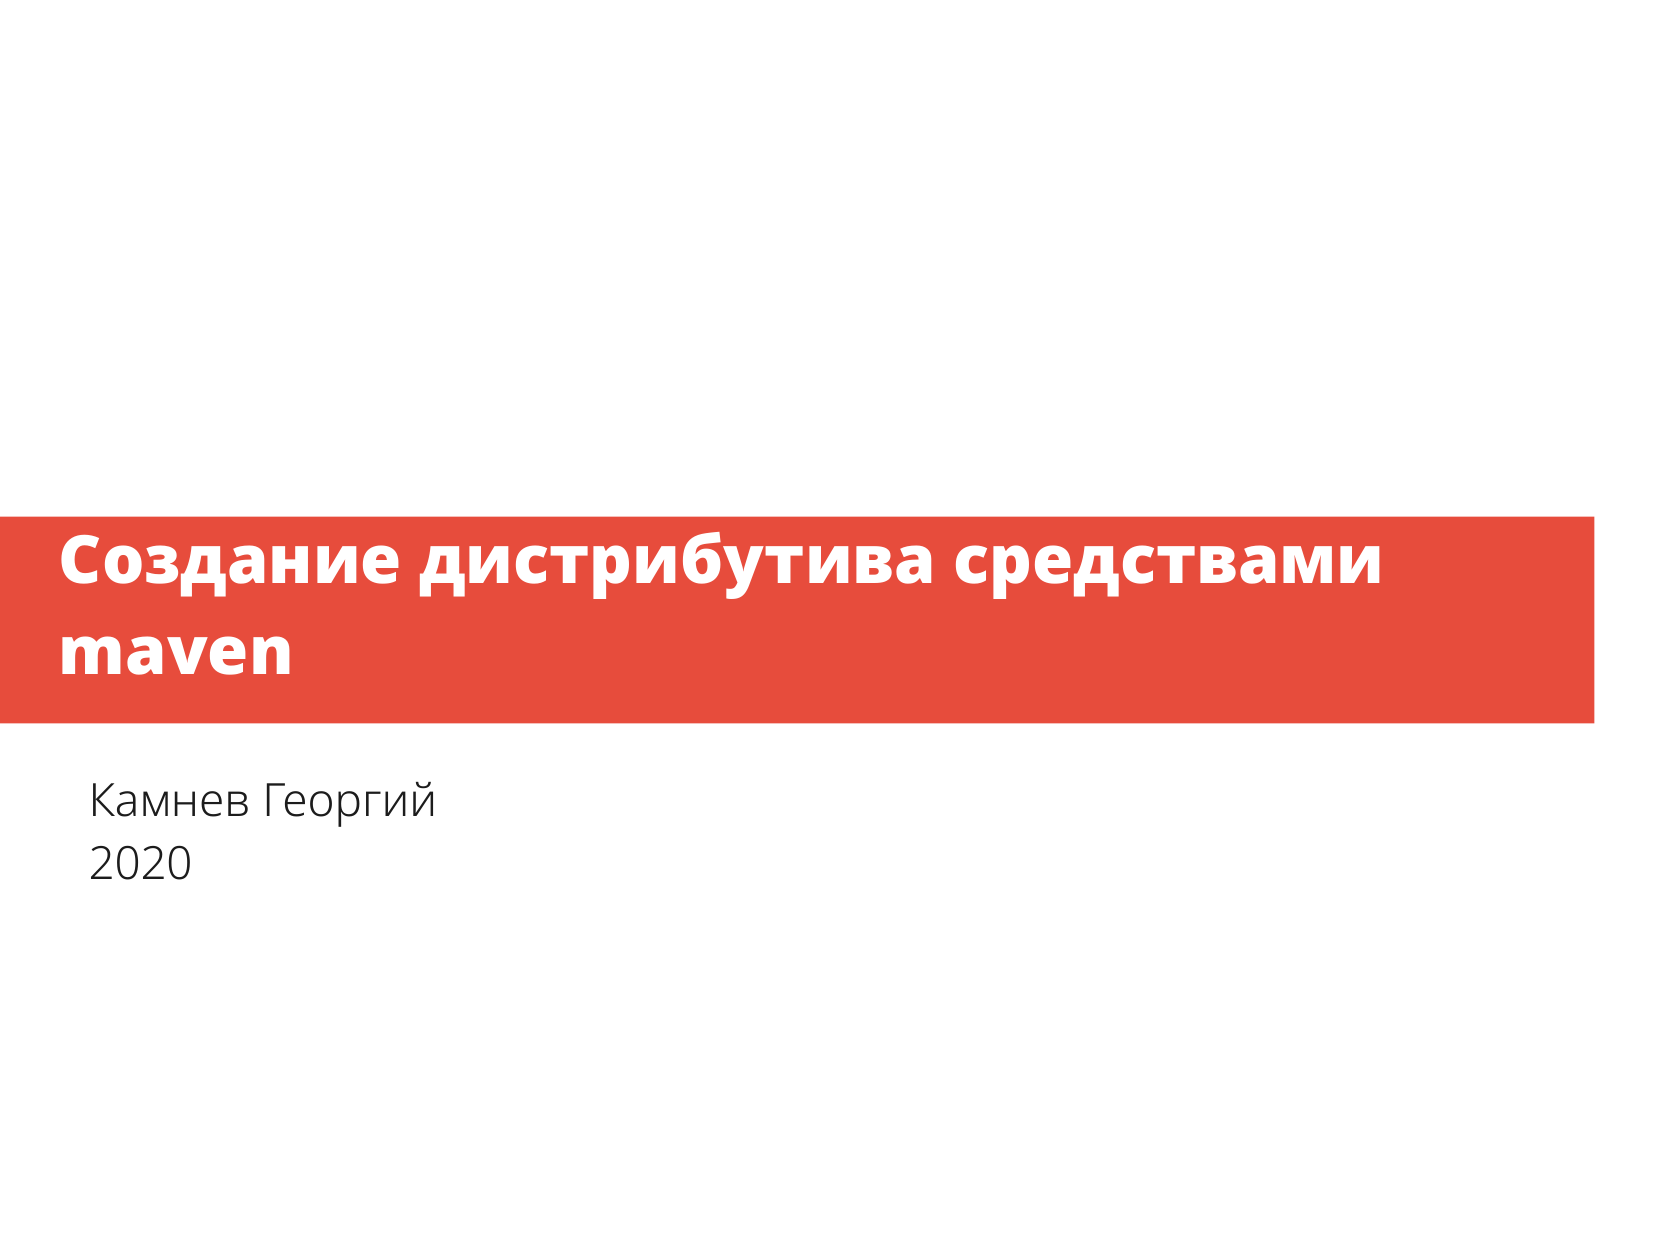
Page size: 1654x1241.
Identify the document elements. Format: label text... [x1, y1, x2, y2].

subtitle Камнев Георгий 2020 [88, 767, 1595, 1182]
title Создание дистрибутива средствами maven [59, 546, 1595, 694]
